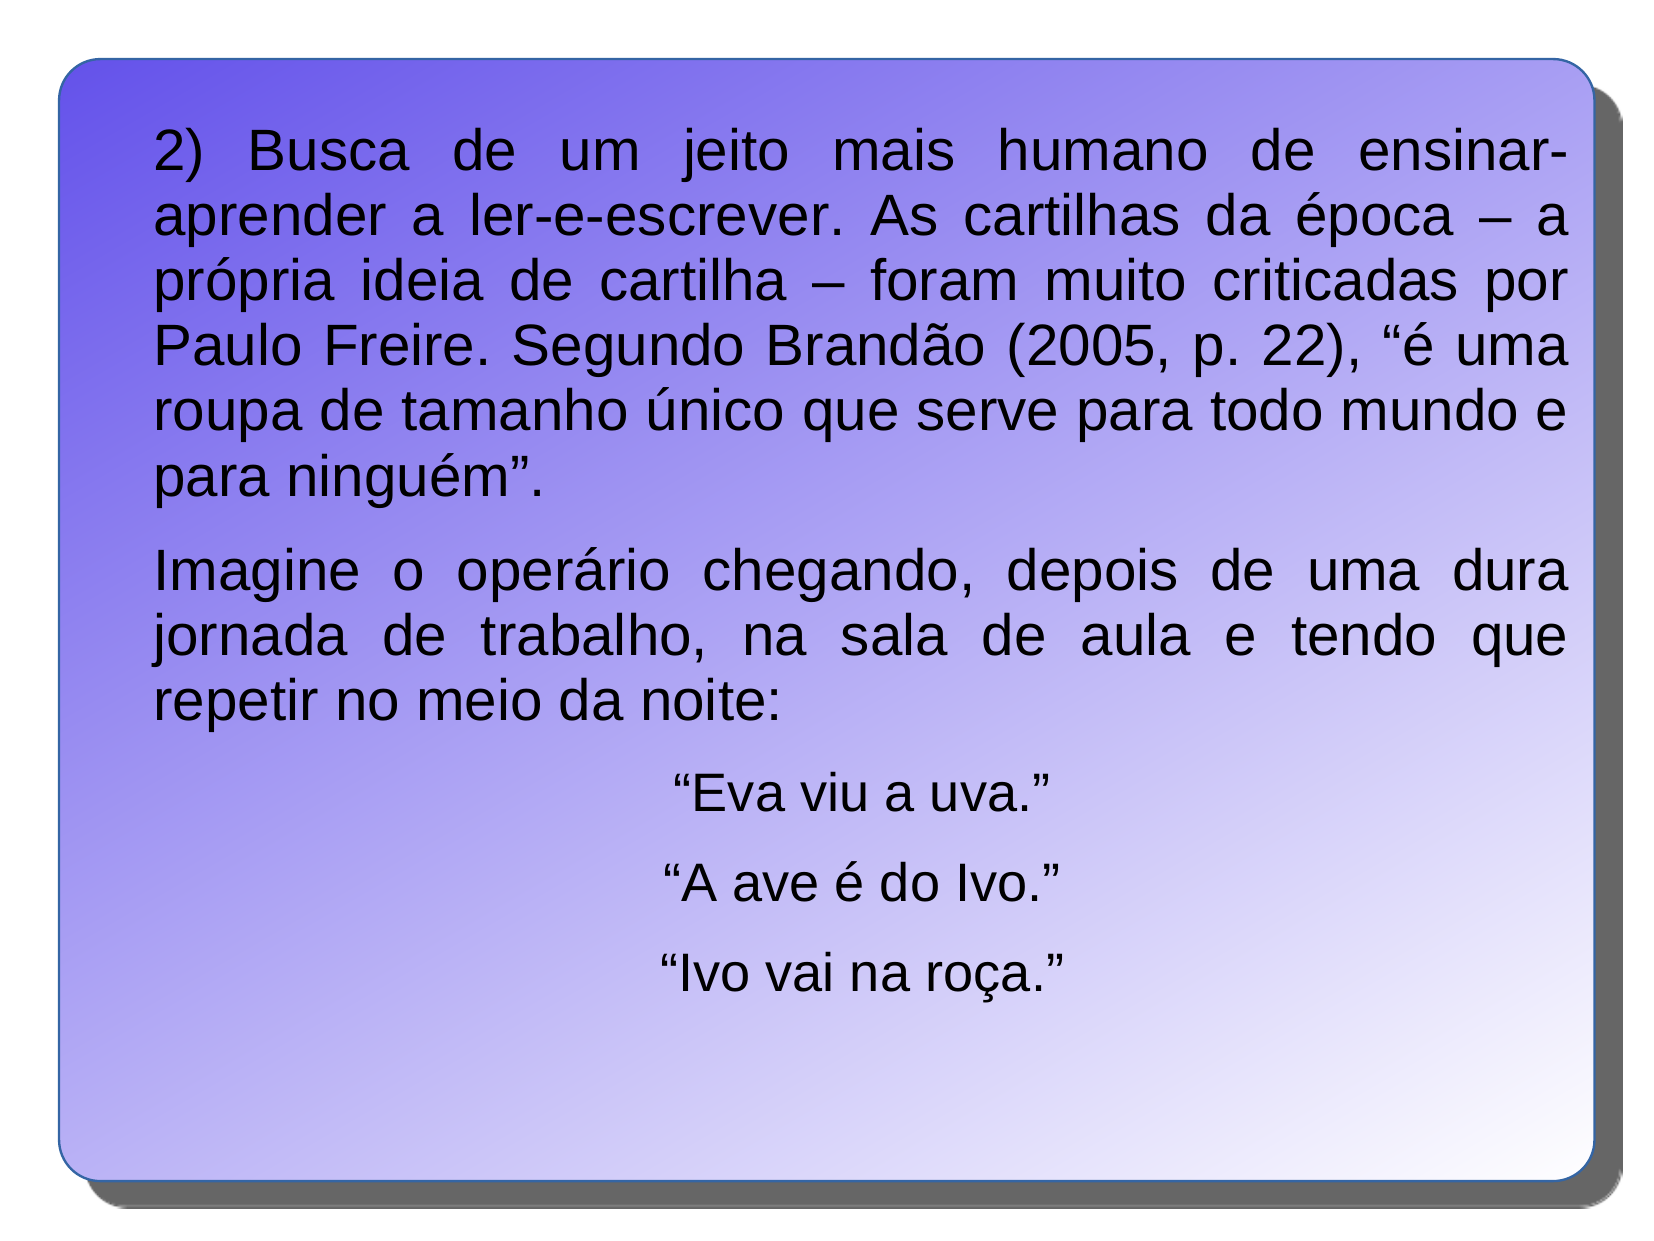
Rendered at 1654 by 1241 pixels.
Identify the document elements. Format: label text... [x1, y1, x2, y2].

list 2) Busca de um jeito mais humano de ensinar-aprender a ler-e-escrever. As cartilhas da época – a própria ideia de cartilha – foram muito criticadas por Paulo Freire. Segundo Brandão (2005, p. 22), “é uma roupa de tamanho único que serve para todo mundo e para ninguém”. Imagine o operário chegando, depois de uma dura jornada de trabalho, na sala de aula e tendo que repetir no meio da noite: “Eva viu a uva.” “A ave é do Ivo.” “Ivo vai na roça.” [82, 118, 1571, 1006]
